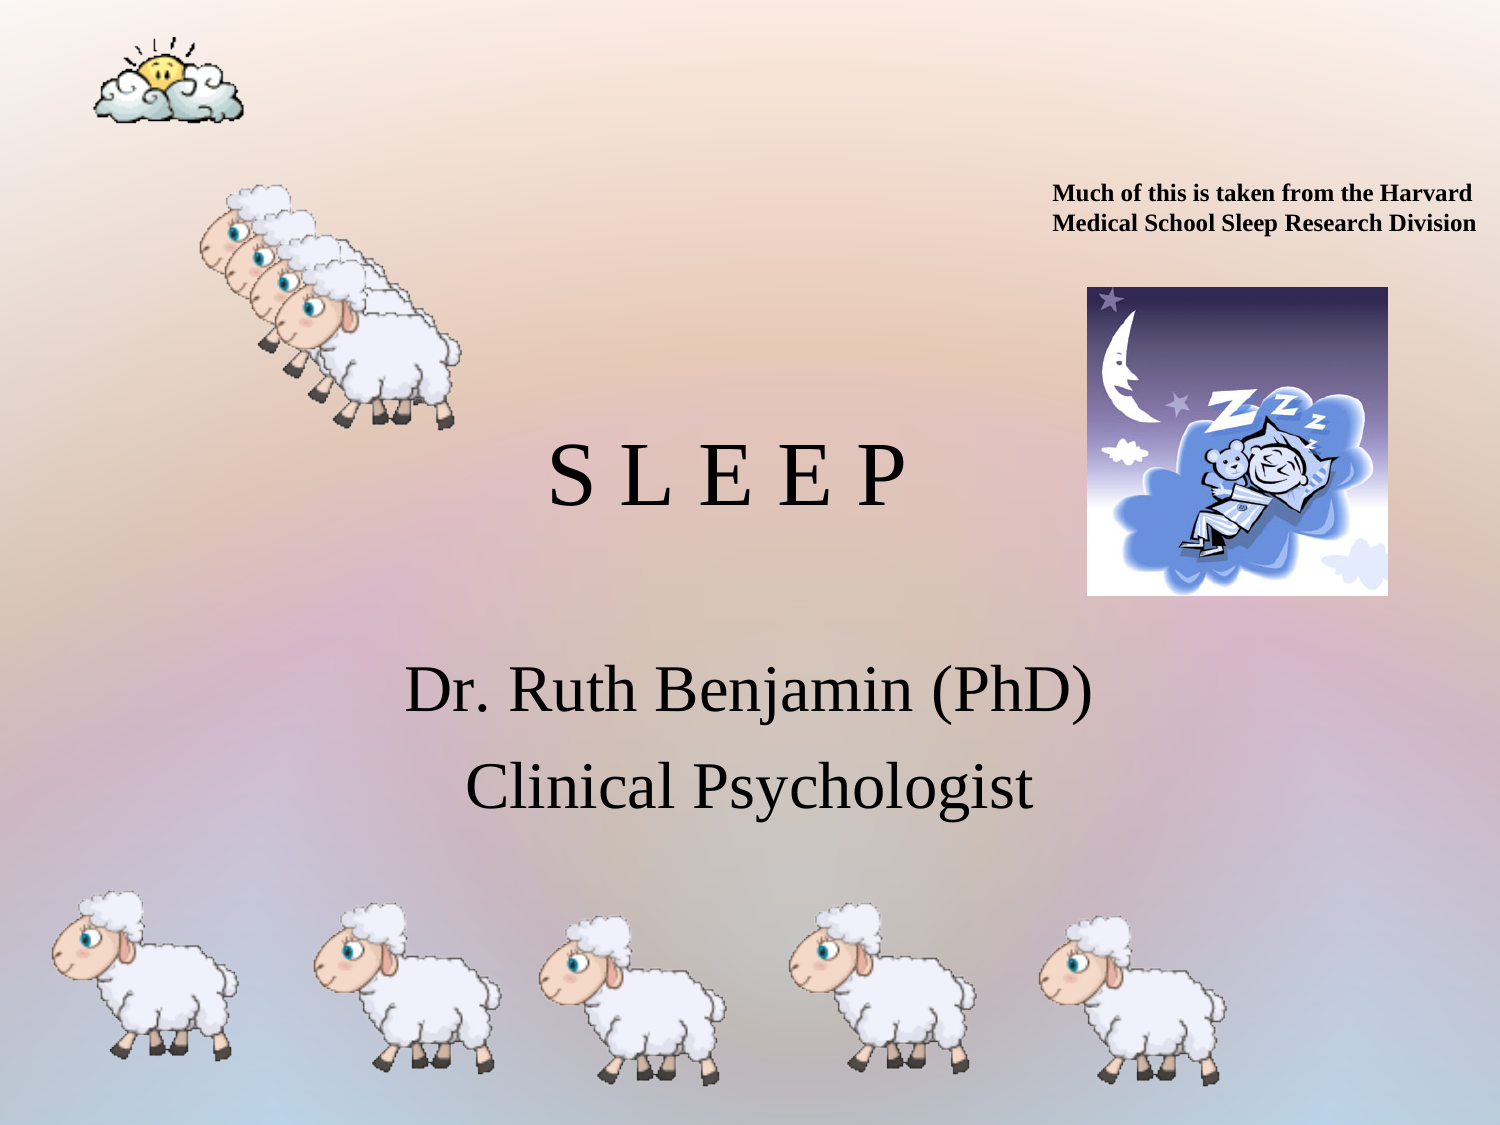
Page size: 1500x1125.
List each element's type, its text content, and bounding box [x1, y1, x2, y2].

text_box Much of this is taken from the Harvard Medical School Sleep Research Division [1037, 168, 1500, 244]
picture [0, 0, 1500, 1125]
subtitle Dr. Ruth Benjamin (PhD) Clinical Psychologist [225, 637, 1276, 926]
title S L E E P [112, 374, 1087, 563]
